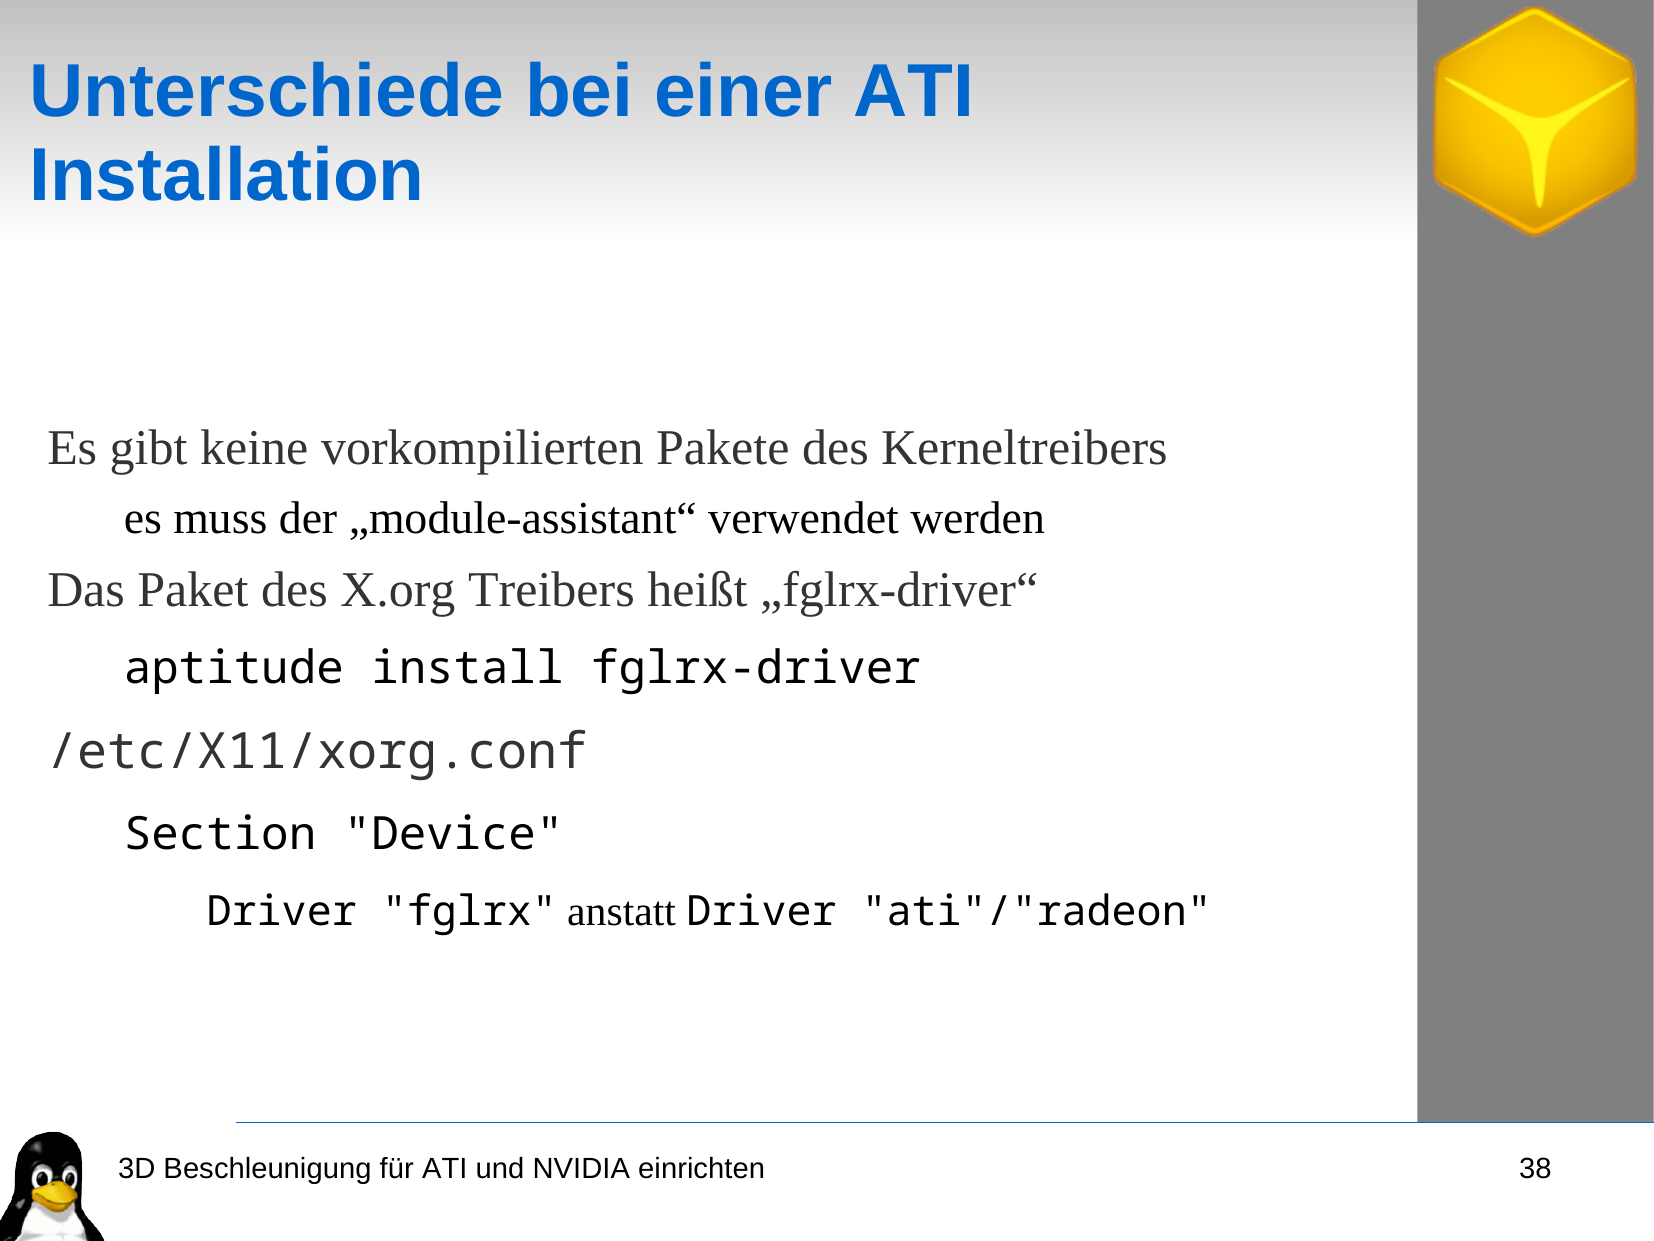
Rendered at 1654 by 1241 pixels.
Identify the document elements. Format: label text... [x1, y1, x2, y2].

picture [1433, 6, 1638, 237]
list Es gibt keine vorkompilierten Pakete des Kerneltreibers es muss der „module-assistant“ verwendet werden Das Paket des X.org Treibers heißt „fglrx-driver“ aptitude install fglrx-driver /etc/X11/xorg.conf Section "Device" Driver "fglrx" anstatt Driver "ati"/"radeon" [29, 265, 1388, 1093]
picture [139, 1160, 148, 1176]
title Unterschiede bei einer ATI Installation [29, 29, 1388, 237]
picture [0, 1121, 148, 1241]
